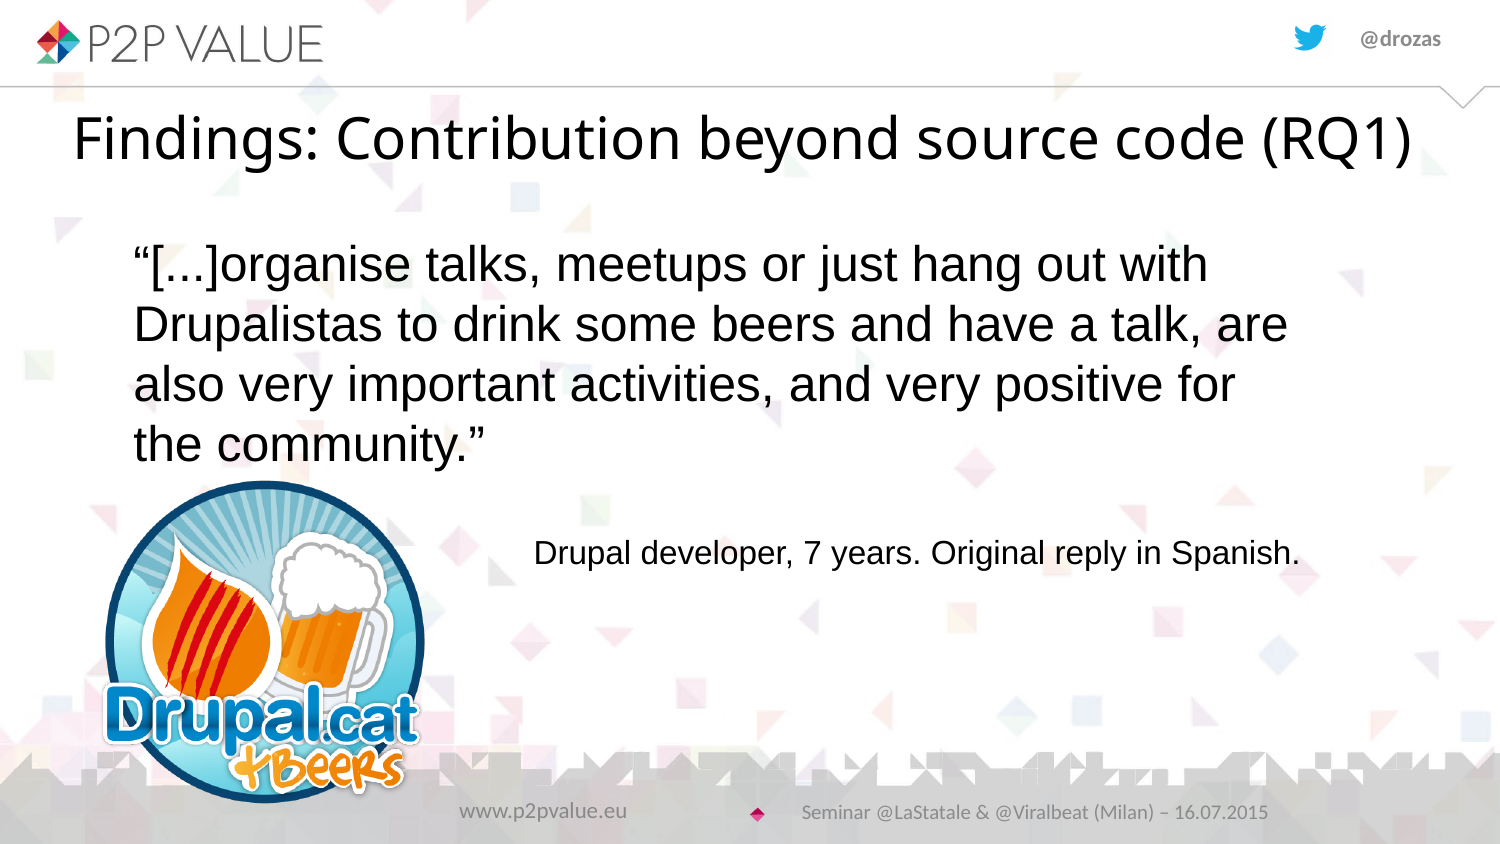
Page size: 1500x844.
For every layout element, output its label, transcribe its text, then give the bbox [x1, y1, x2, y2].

title Findings: Contribution beyond source code (RQ1) [0, 92, 1486, 181]
subtitle “[...]organise talks, meetups or just hang out with Drupalistas to drink some beers and have a talk, are also very important activities, and very positive for the community.” Drupal developer, 7 years. Original reply in Spanish. [120, 225, 1316, 781]
text_box Seminar @LaStatale & @Viralbeat (Milan) – 16.07.2015 [788, 788, 1481, 834]
text_box @drozas [1333, 15, 1455, 60]
text_box www.p2pvalue.eu [453, 789, 672, 829]
picture [0, 0, 1500, 844]
